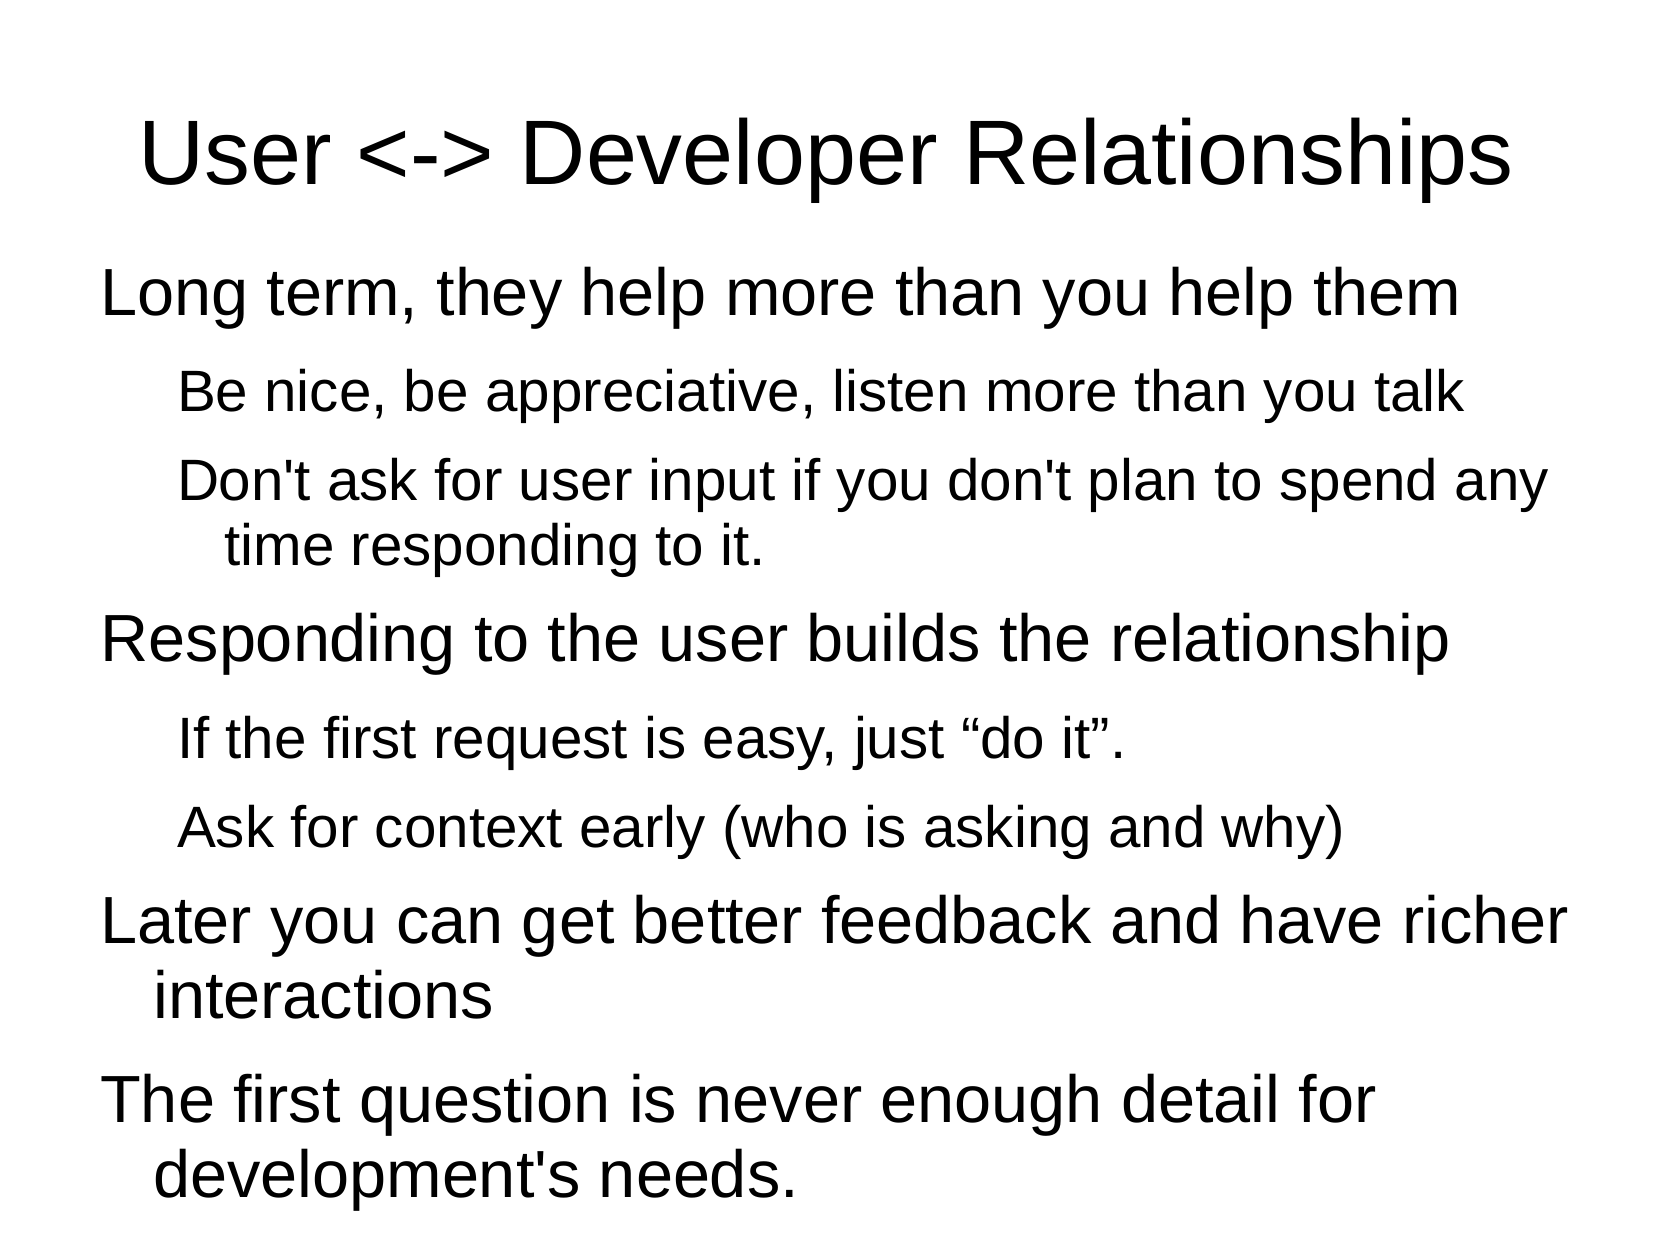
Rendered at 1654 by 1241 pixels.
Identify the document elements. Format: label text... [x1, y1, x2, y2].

list Long term, they help more than you help them Be nice, be appreciative, listen more than you talk Don't ask for user input if you don't plan to spend any time responding to it. Responding to the user builds the relationship If the first request is easy, just “do it”. Ask for context early (who is asking and why) Later you can get better feedback and have richer interactions The first question is never enough detail for development's needs. [82, 254, 1571, 1211]
title User <-> Developer Relationships [82, 56, 1571, 250]
